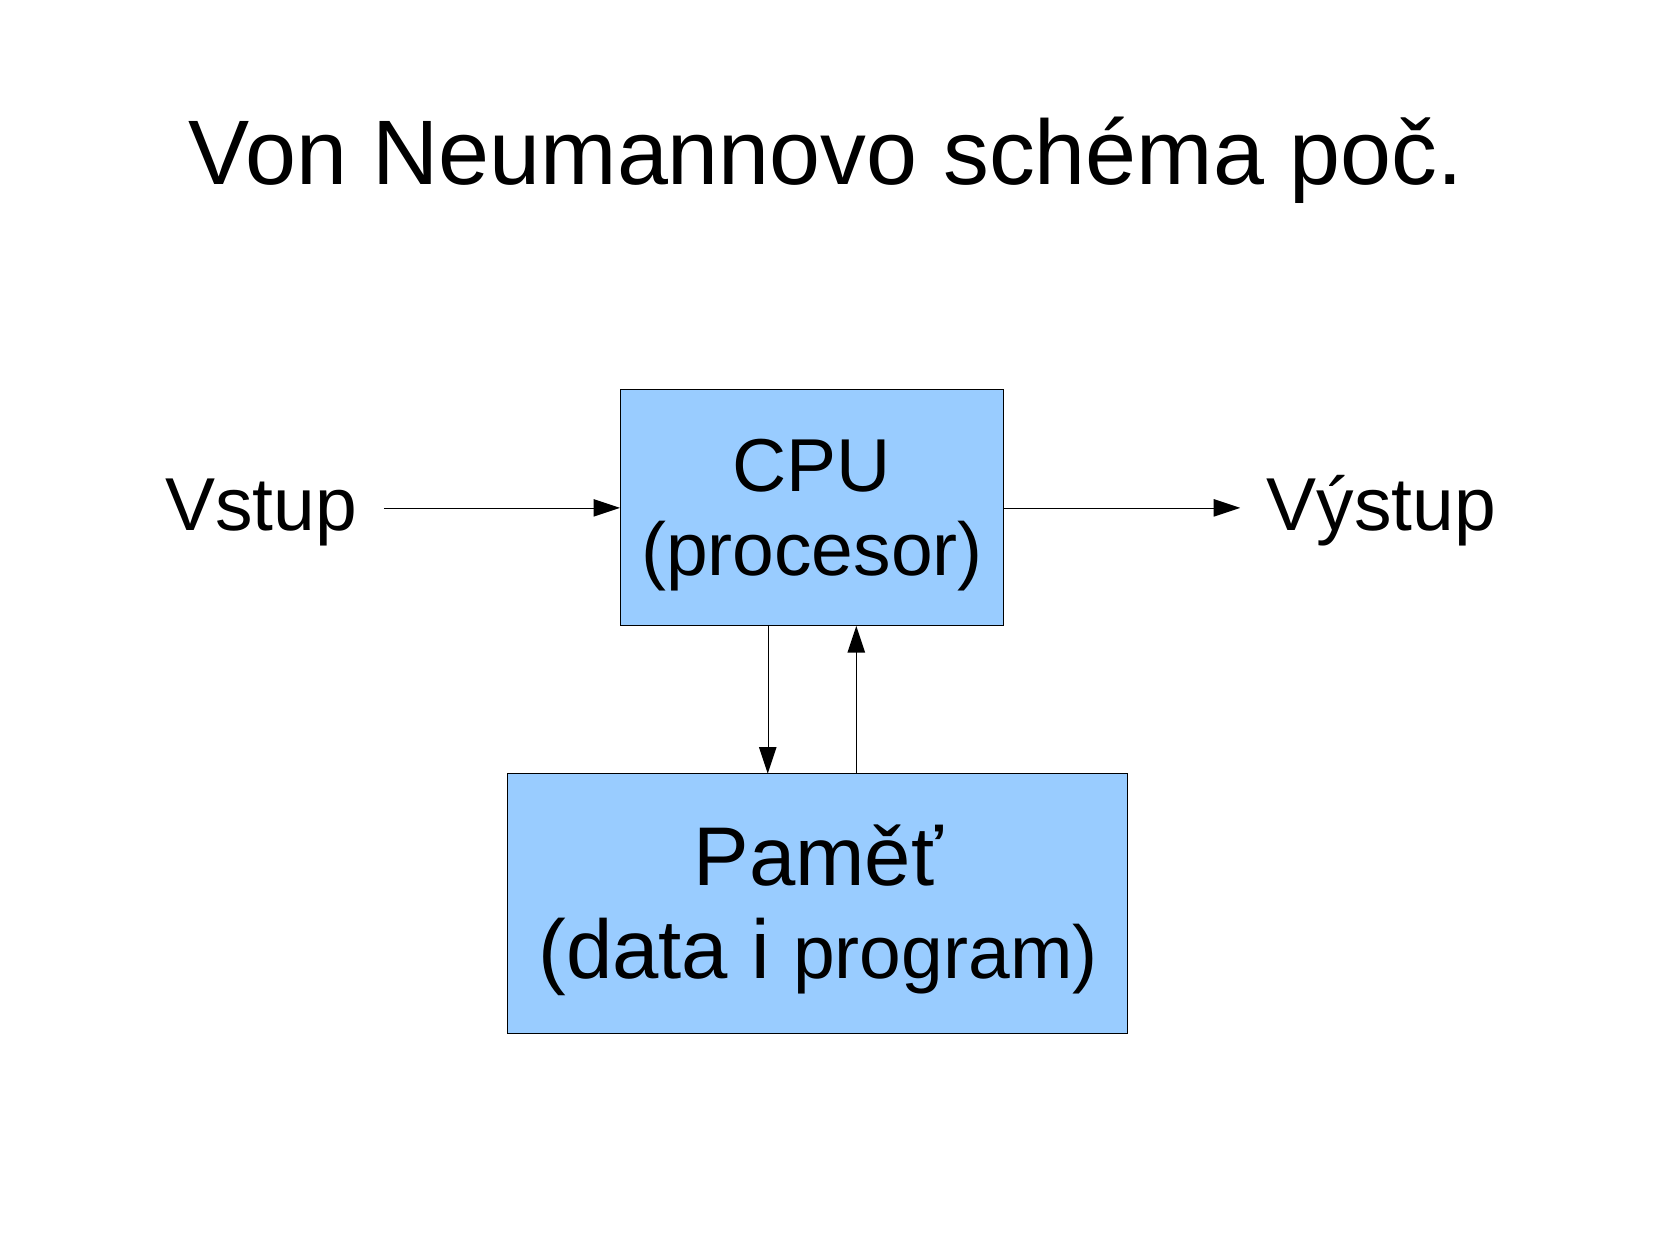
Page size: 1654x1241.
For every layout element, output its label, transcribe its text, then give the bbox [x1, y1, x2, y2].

text_box Vstup [150, 454, 373, 554]
title Von Neumannovo schéma poč. [82, 56, 1571, 250]
text_box CPU (procesor) [620, 389, 1004, 626]
text_box Výstup [1251, 454, 1511, 554]
text_box Paměť (data i program) [507, 773, 1128, 1034]
